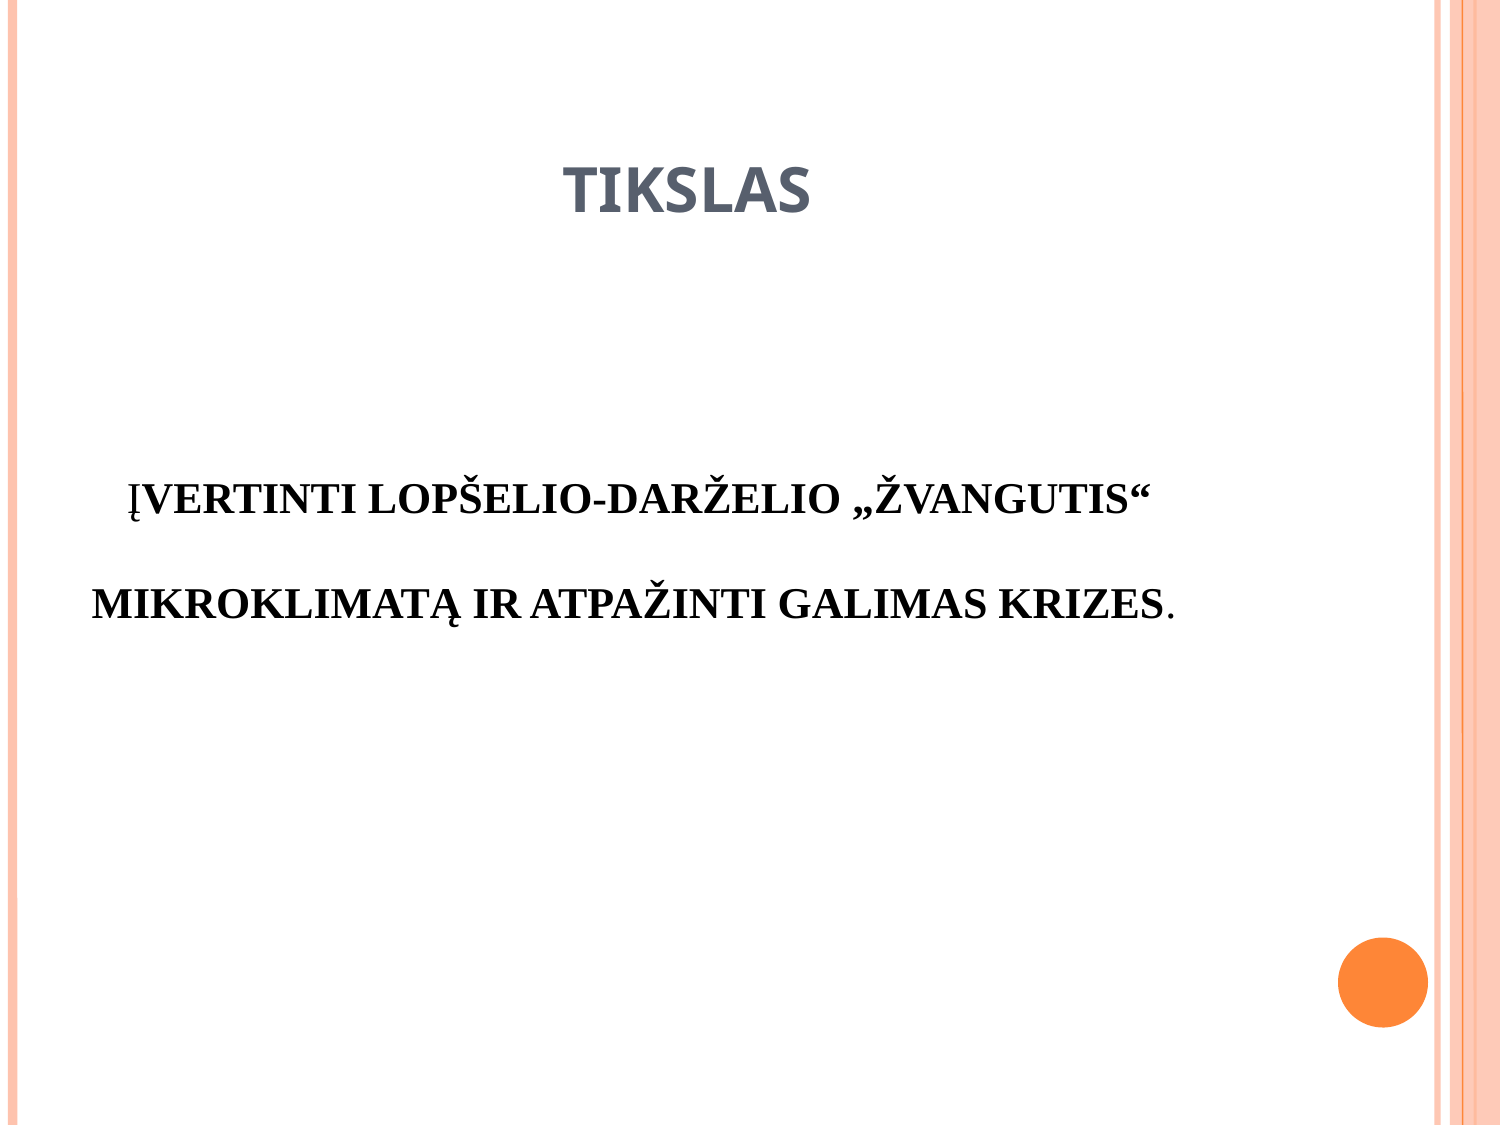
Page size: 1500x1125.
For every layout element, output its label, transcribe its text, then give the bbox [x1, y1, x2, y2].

title TIKSLAS [75, 45, 1300, 233]
list ĮVERTINTI LOPŠELIO-DARŽELIO „ŽVANGUTIS“ MIKROKLIMATĄ IR ATPAŽINTI GALIMAS KRIZES. [76, 408, 1302, 705]
